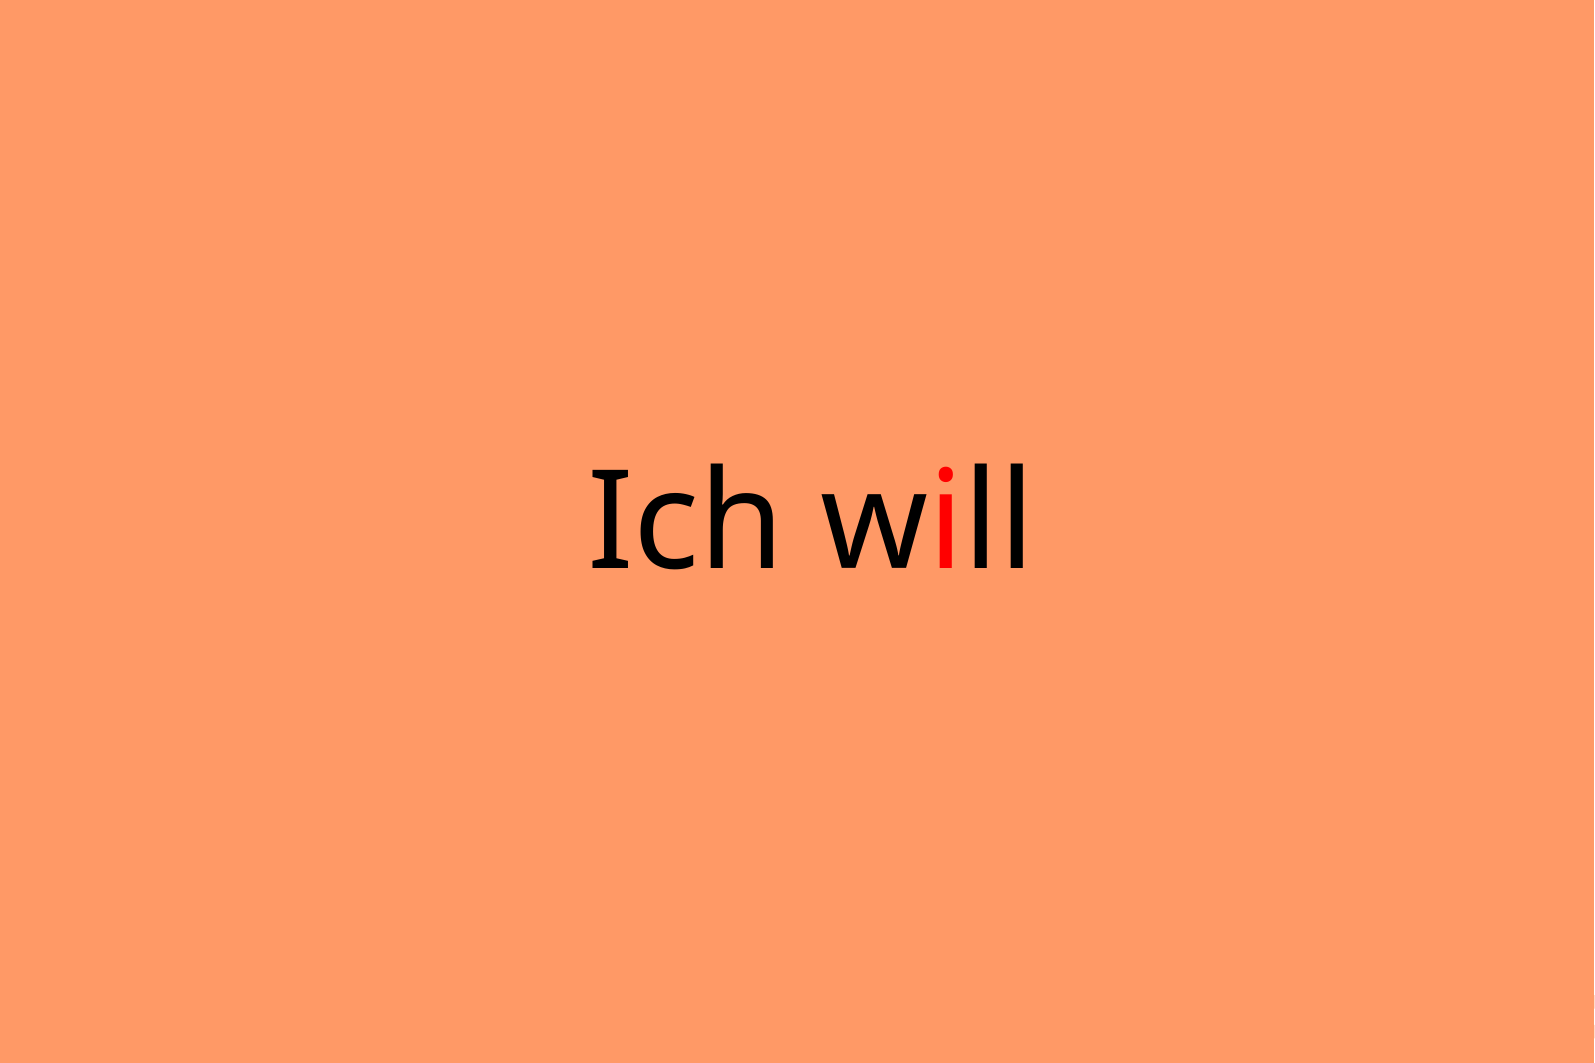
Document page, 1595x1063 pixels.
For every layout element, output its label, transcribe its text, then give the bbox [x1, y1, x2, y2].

subtitle Ich will [117, 59, 1505, 971]
